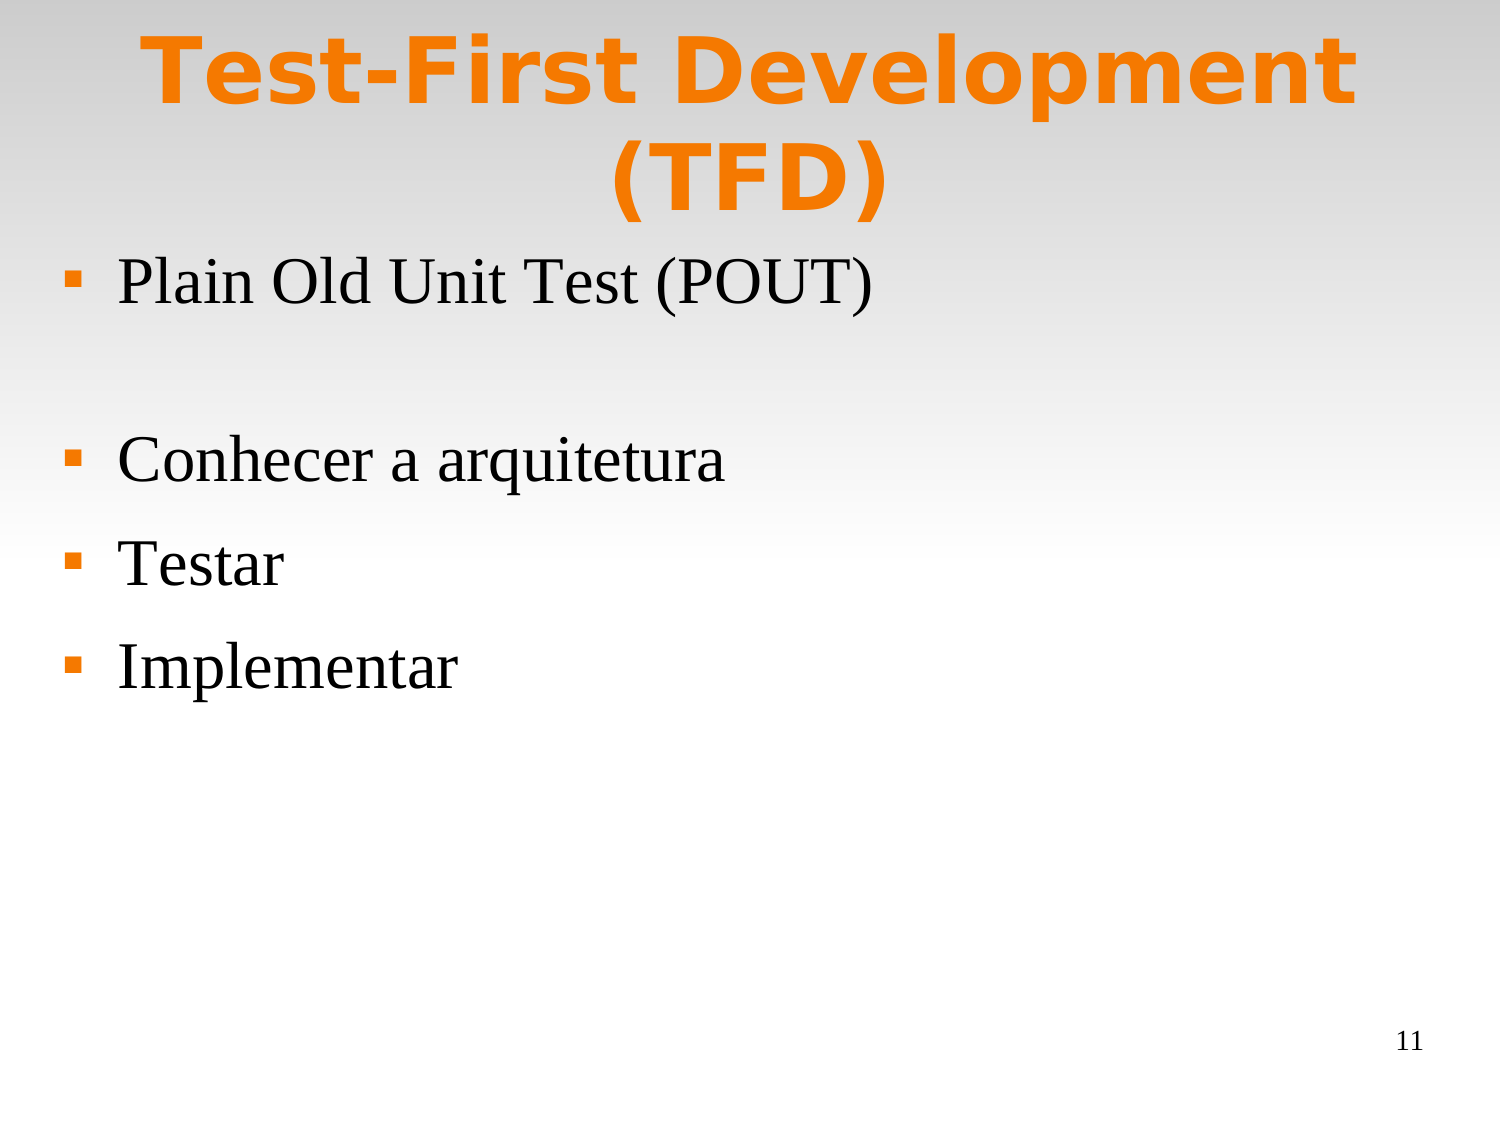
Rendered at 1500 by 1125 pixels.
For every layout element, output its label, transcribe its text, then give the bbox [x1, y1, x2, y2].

title Test-First Development (TFD)‏ [29, 17, 1471, 232]
list Plain Old Unit Test (POUT)‏ Conhecer a arquitetura Testar Implementar [29, 243, 1471, 1033]
